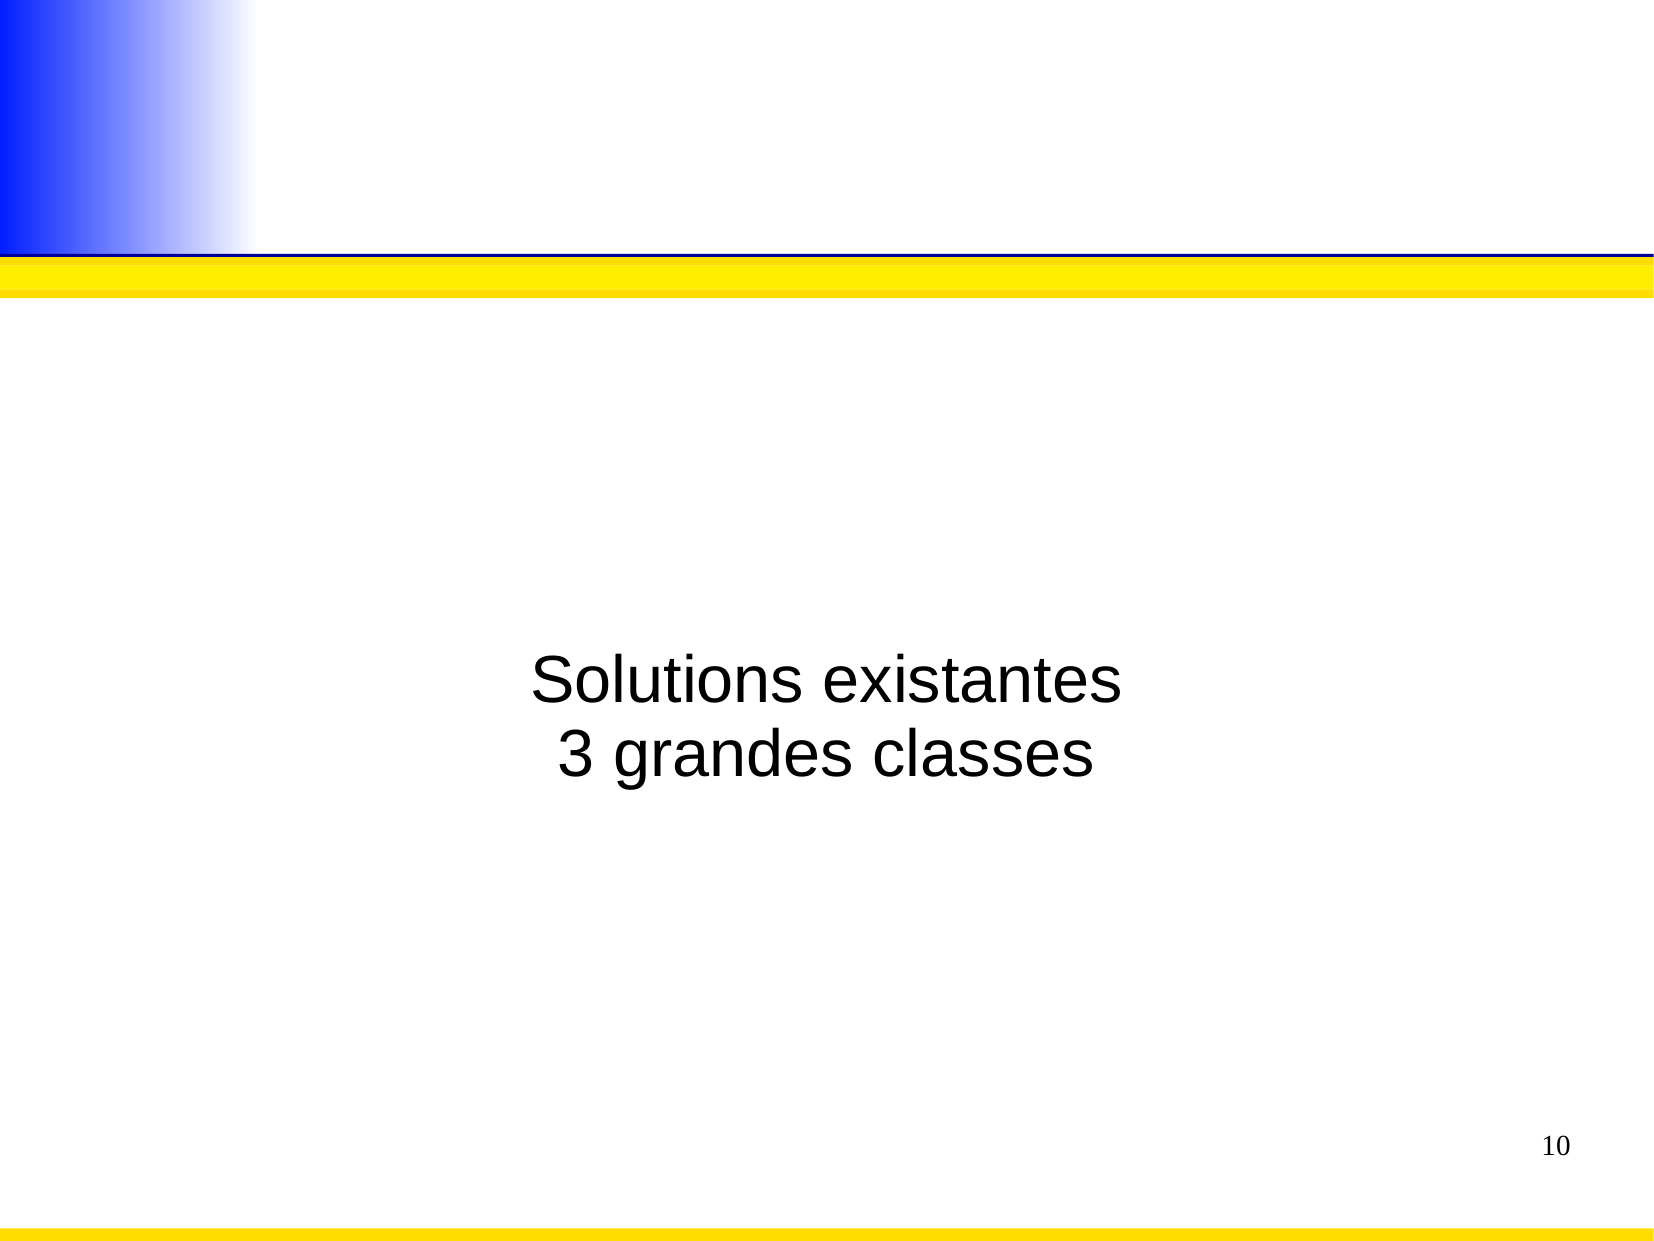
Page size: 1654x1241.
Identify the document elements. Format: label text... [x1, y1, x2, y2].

subtitle Solutions existantes 3 grandes classes [82, 307, 1571, 1126]
